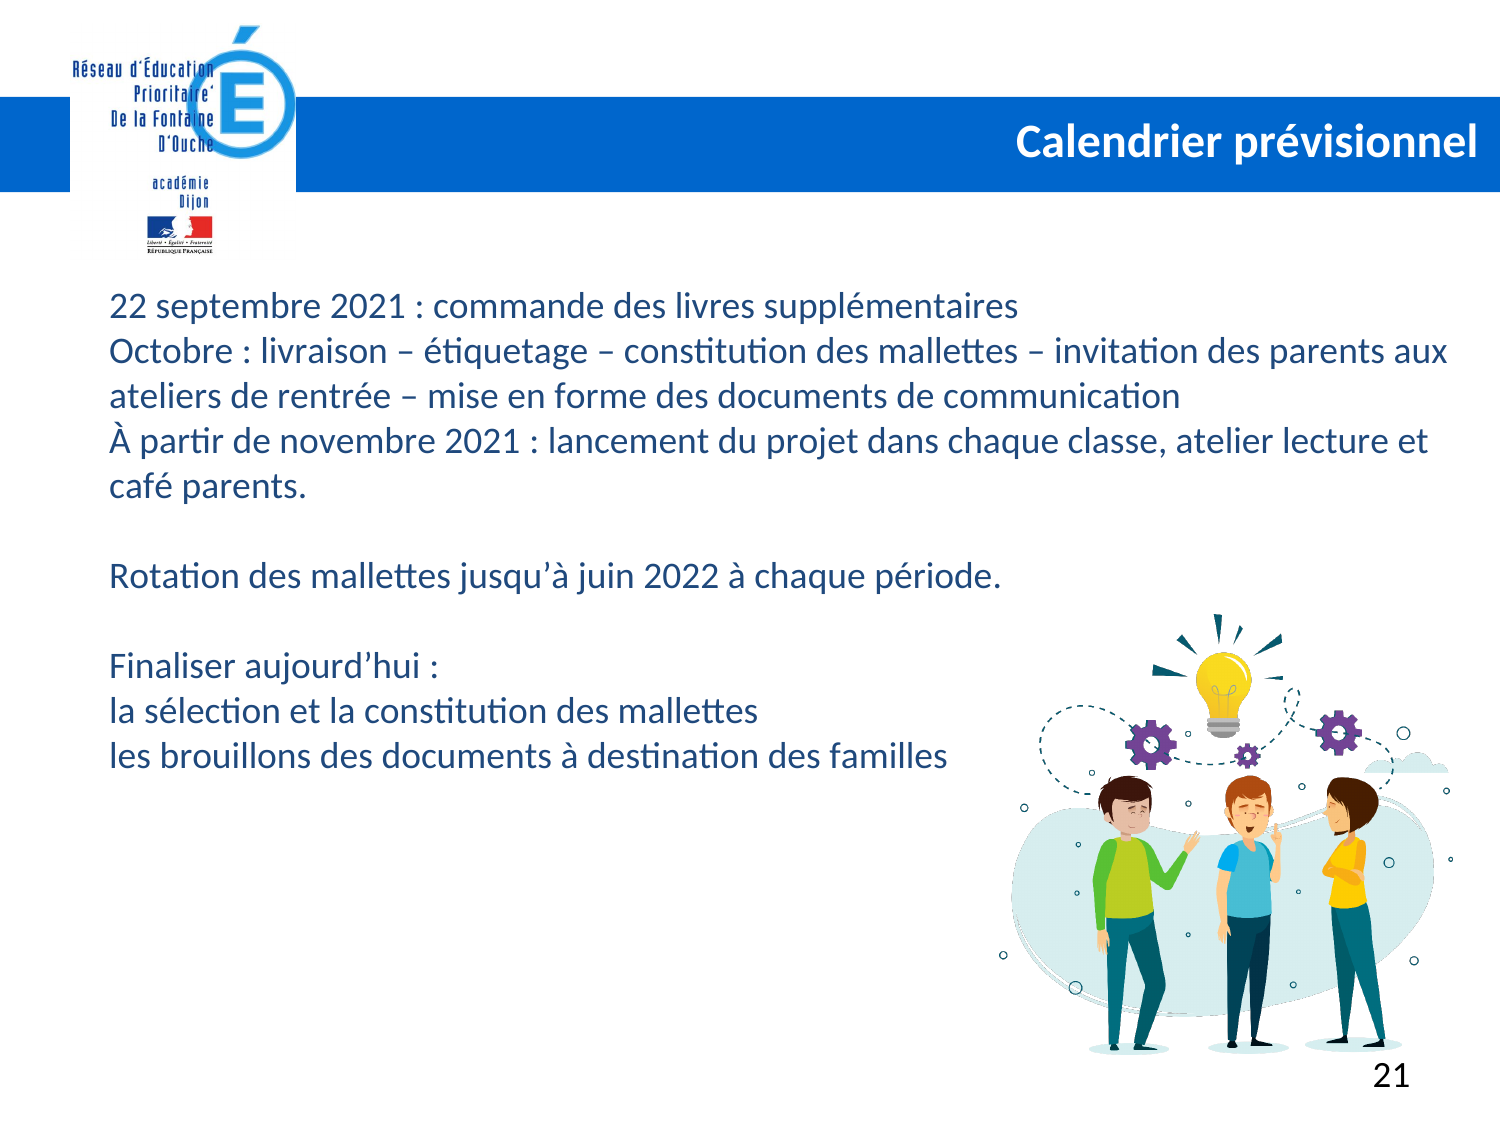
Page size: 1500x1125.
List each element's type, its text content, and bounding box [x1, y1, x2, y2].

picture [999, 614, 1453, 1055]
text_box Calendrier prévisionnel [265, 45, 1495, 233]
text_box <numéro> [1074, 1055, 1426, 1103]
picture [70, 23, 296, 260]
text_box 22 septembre 2021 : commande des livres supplémentaires Octobre : livraison – étiquetage – constitution des mallettes – invitation des parents aux ateliers de rentrée – mise en forme des documents de communication À partir de novembre 2021 : lancement du projet dans chaque classe, atelier lecture et café parents. Rotation des mallettes jusqu’à juin 2022 à chaque période. Finaliser aujourd’hui : la sélection et la constitution des mallettes les brouillons des documents à destination des familles [94, 273, 1500, 414]
